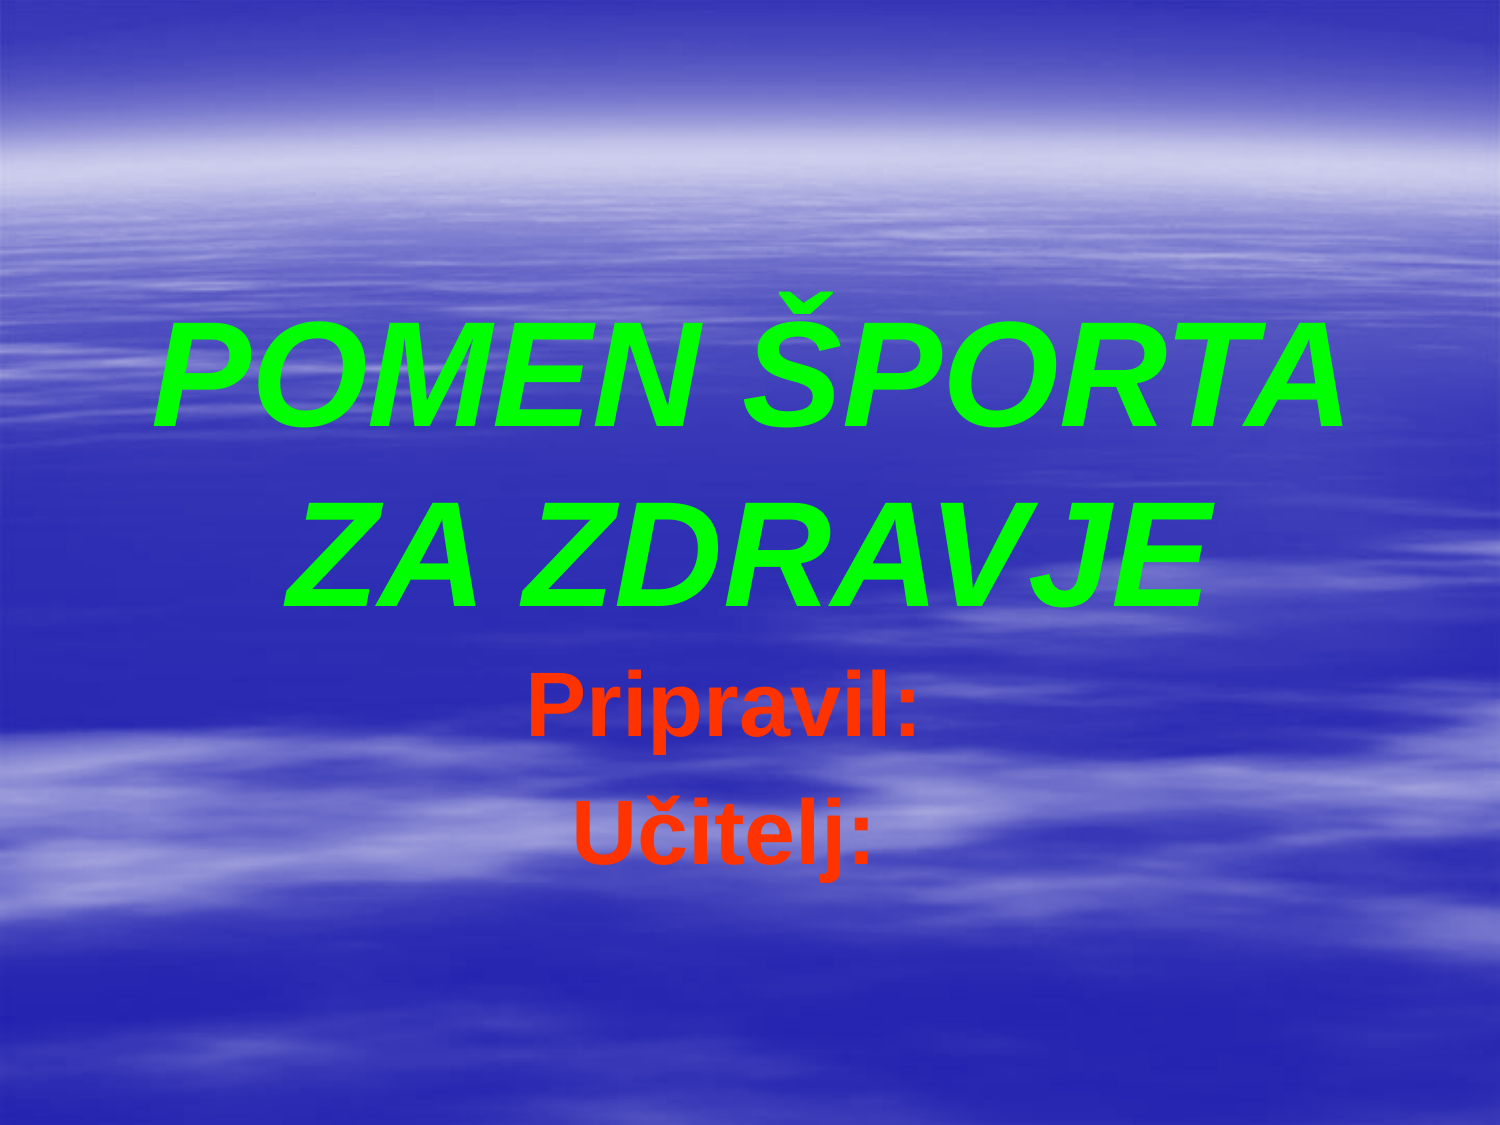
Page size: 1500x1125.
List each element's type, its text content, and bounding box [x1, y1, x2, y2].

title POMEN ŠPORTA ZA ZDRAVJE [112, 324, 1388, 588]
picture [0, 0, 1500, 1125]
subtitle Pripravil: Učitelj: [225, 637, 1275, 925]
